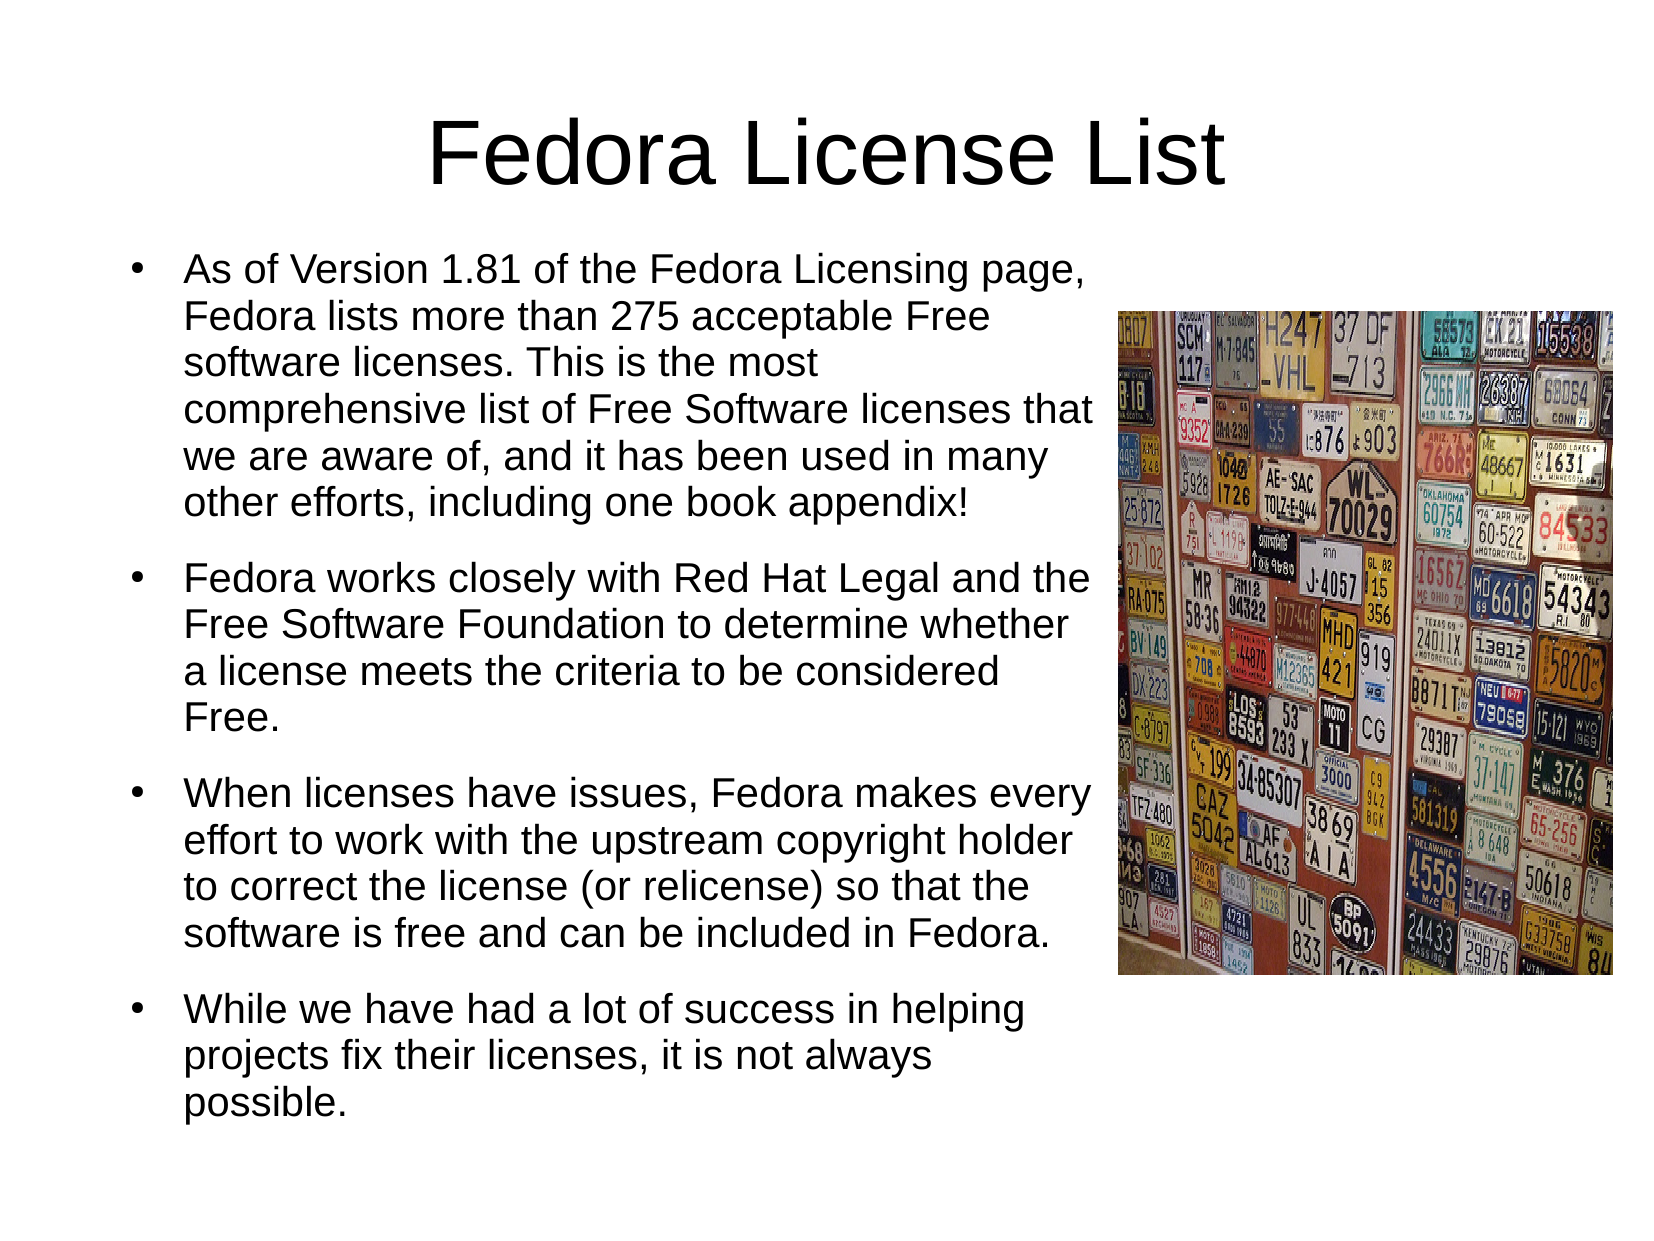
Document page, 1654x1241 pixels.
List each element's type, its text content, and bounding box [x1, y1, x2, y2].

picture [1118, 311, 1613, 976]
title Fedora License List [82, 56, 1571, 250]
list As of Version 1.81 of the Fedora Licensing page, Fedora lists more than 275 acceptable Free software licenses. This is the most comprehensive list of Free Software licenses that we are aware of, and it has been used in many other efforts, including one book appendix! Fedora works closely with Red Hat Legal and the Free Software Foundation to determine whether a license meets the criteria to be considered Free. When licenses have issues, Fedora makes every effort to work with the upstream copyright holder to correct the license (or relicense) so that the software is free and can be included in Fedora. While we have had a lot of success in helping projects fix their licenses, it is not always possible. [112, 246, 1102, 1126]
